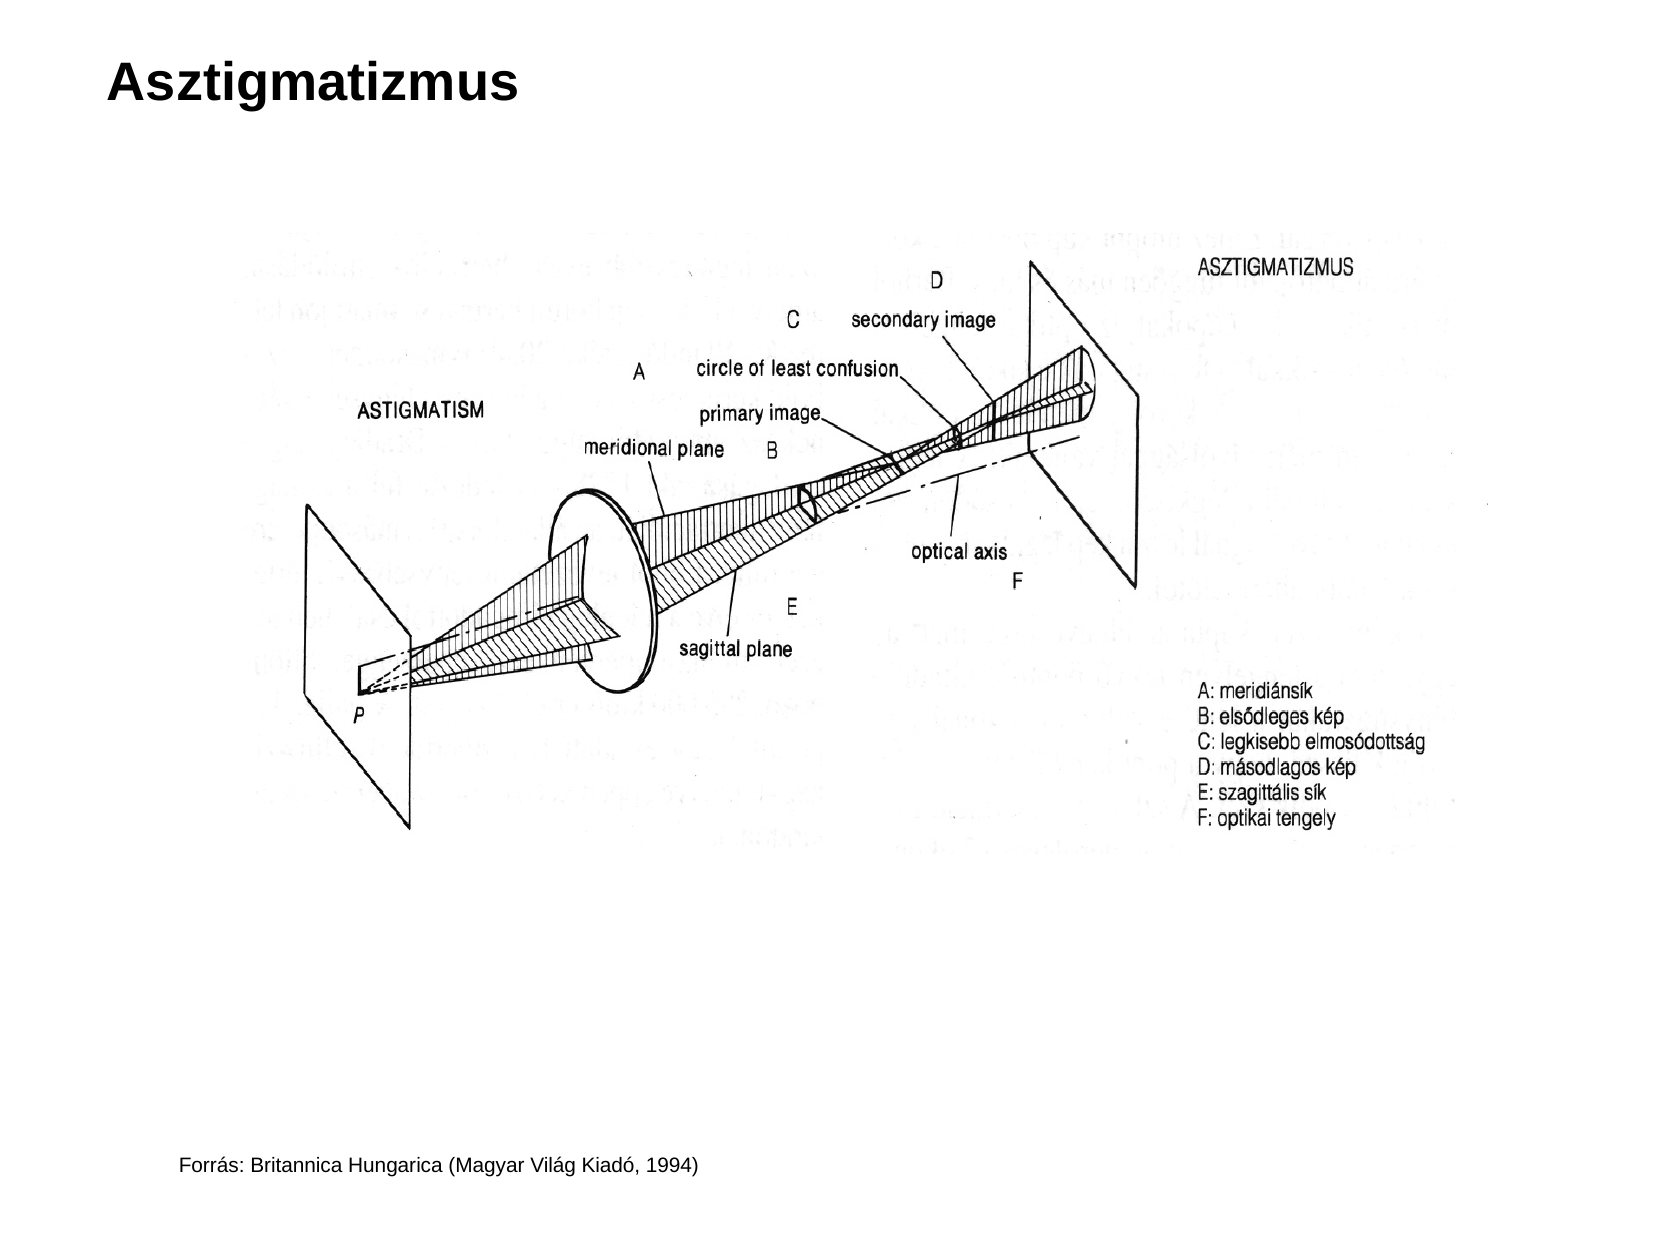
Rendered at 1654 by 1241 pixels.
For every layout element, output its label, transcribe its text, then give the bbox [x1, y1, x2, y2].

text_box Forrás: Britannica Hungarica (Magyar Világ Kiadó, 1994) [163, 1145, 714, 1184]
text_box Asztigmatizmus [91, 44, 536, 122]
picture [233, 233, 1501, 854]
